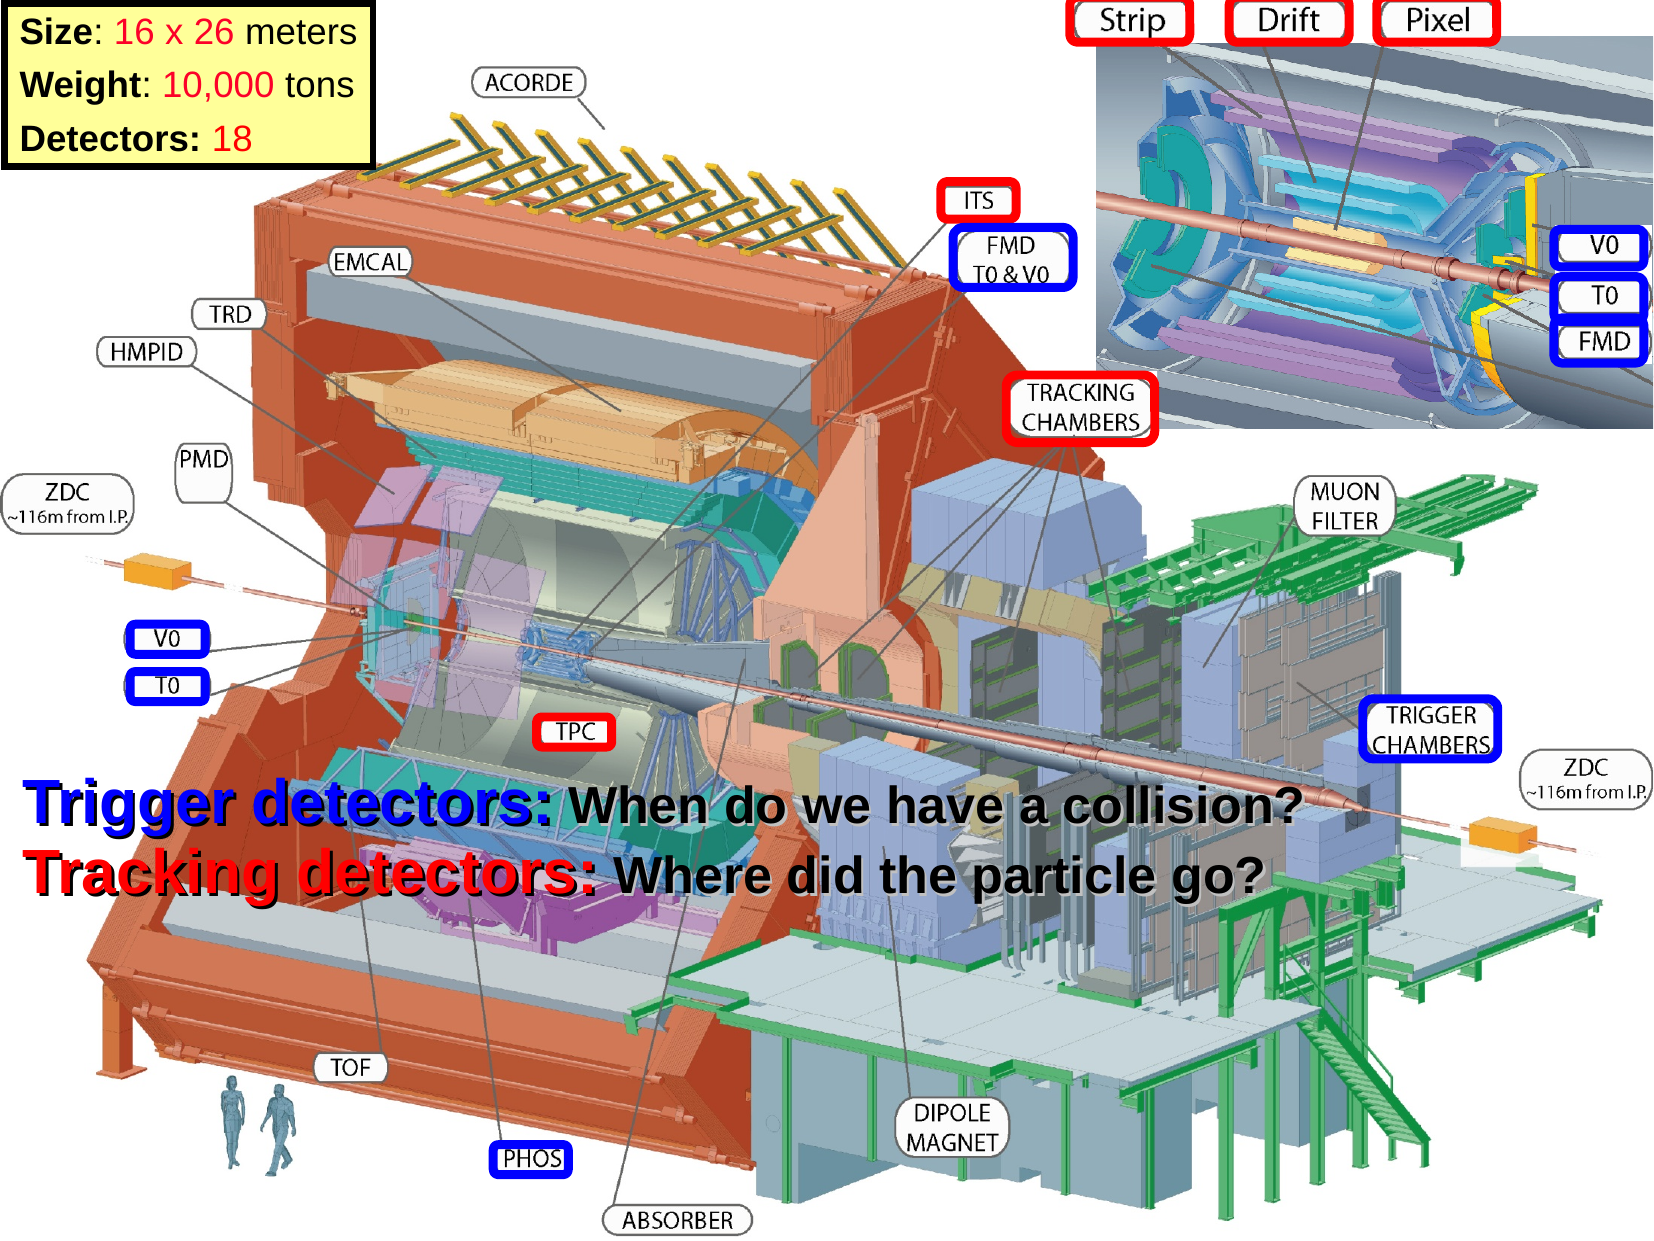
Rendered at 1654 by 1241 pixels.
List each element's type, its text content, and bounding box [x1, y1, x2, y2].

text_box Trigger detectors: When do we have a collision? Tracking detectors: Where did the particle go? [7, 760, 1613, 973]
picture [0, 0, 1654, 1240]
picture [1382, 2, 1492, 37]
text_box [1112, 429, 1653, 475]
picture [1234, 2, 1344, 37]
text_box Size: 16 x 26 meters Weight: 10,000 tons Detectors: 18 [4, 3, 373, 167]
picture [1075, 2, 1185, 37]
